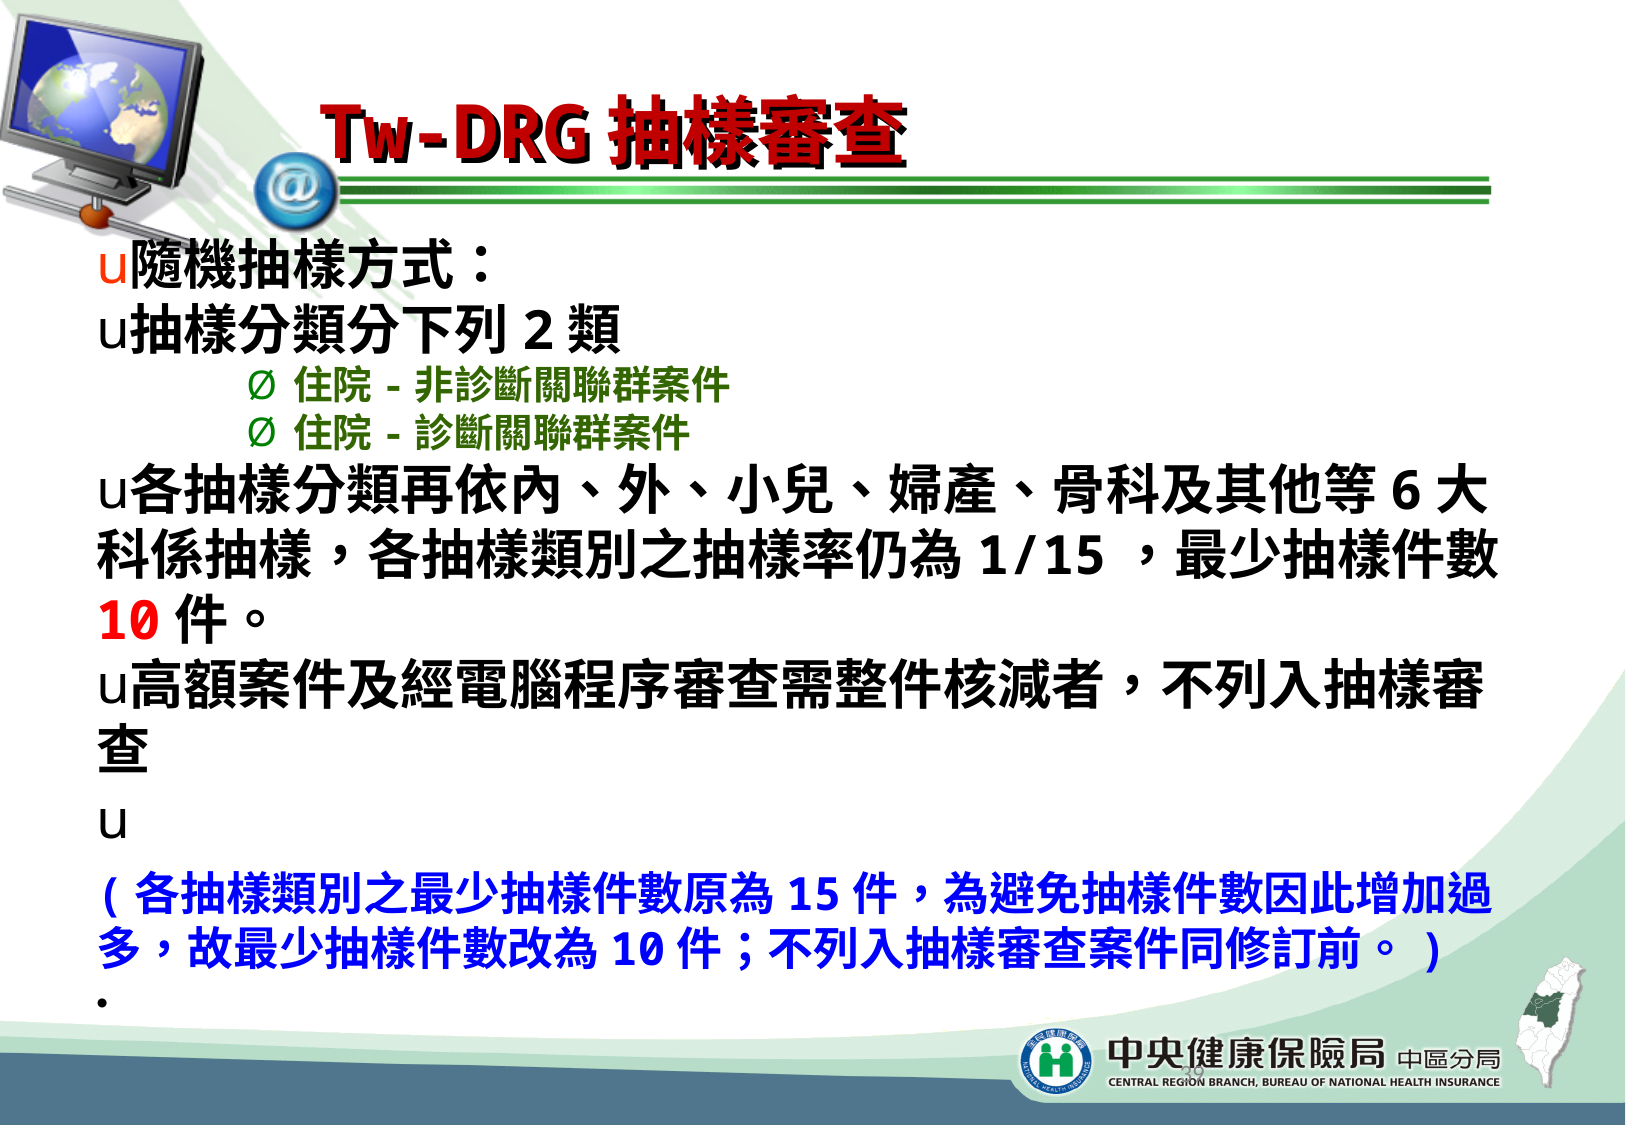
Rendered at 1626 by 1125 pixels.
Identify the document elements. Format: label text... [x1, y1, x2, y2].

title Tw-DRG抽樣審查 [303, 35, 1625, 223]
list 隨機抽樣方式： 抽樣分類分下列2類 住院-非診斷關聯群案件 住院-診斷關聯群案件 各抽樣分類再依內、外、小兒、婦產、骨科及其他等6大科係抽樣，各抽樣類別之抽樣率仍為1/15，最少抽樣件數10件。 高額案件及經電腦程序審查需整件核減者，不列入抽樣審查 (各抽樣類別之最少抽樣件數原為15件，為避免抽樣件數因此增加過多，故最少抽樣件數改為10件；不列入抽樣審查案件同修訂前。) [81, 222, 1544, 1005]
text_box [1164, 1042, 1544, 1103]
